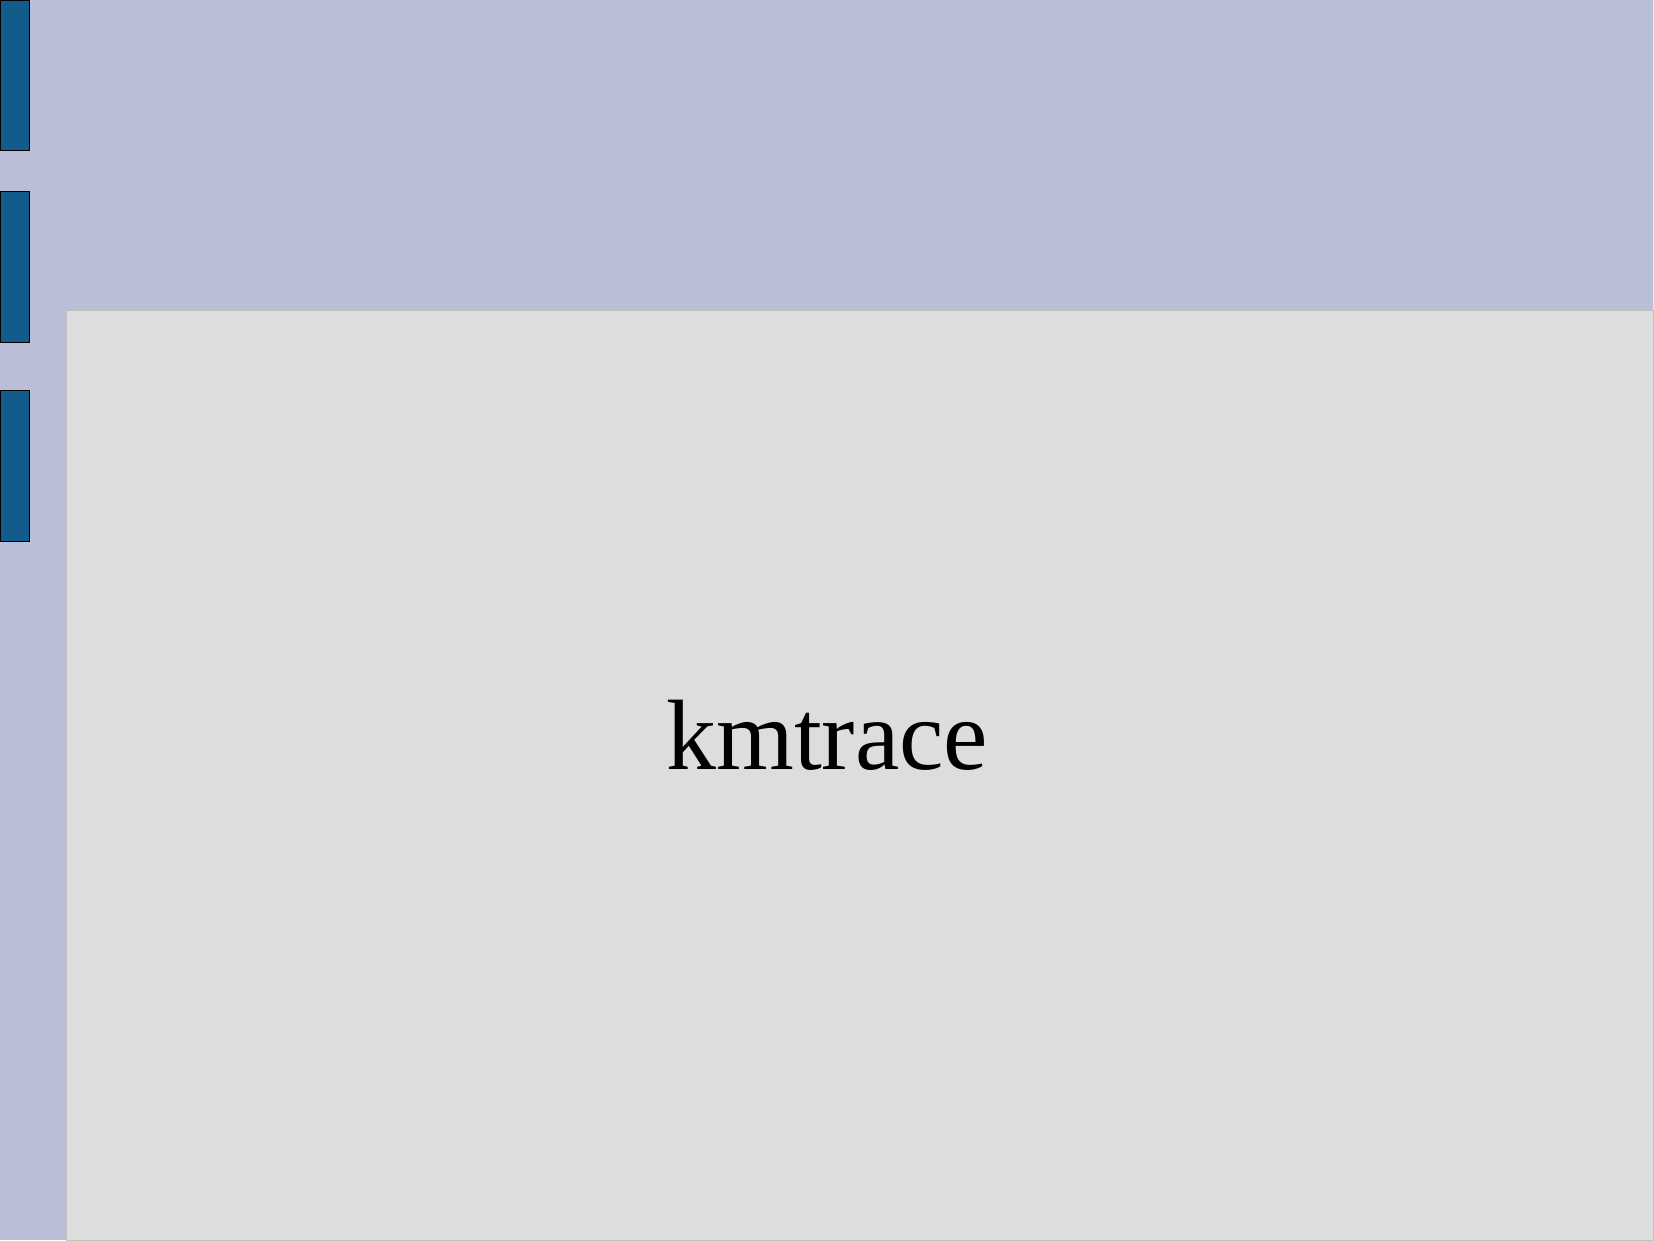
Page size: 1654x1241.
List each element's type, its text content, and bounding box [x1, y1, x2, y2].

subtitle kmtrace [121, 344, 1534, 1127]
